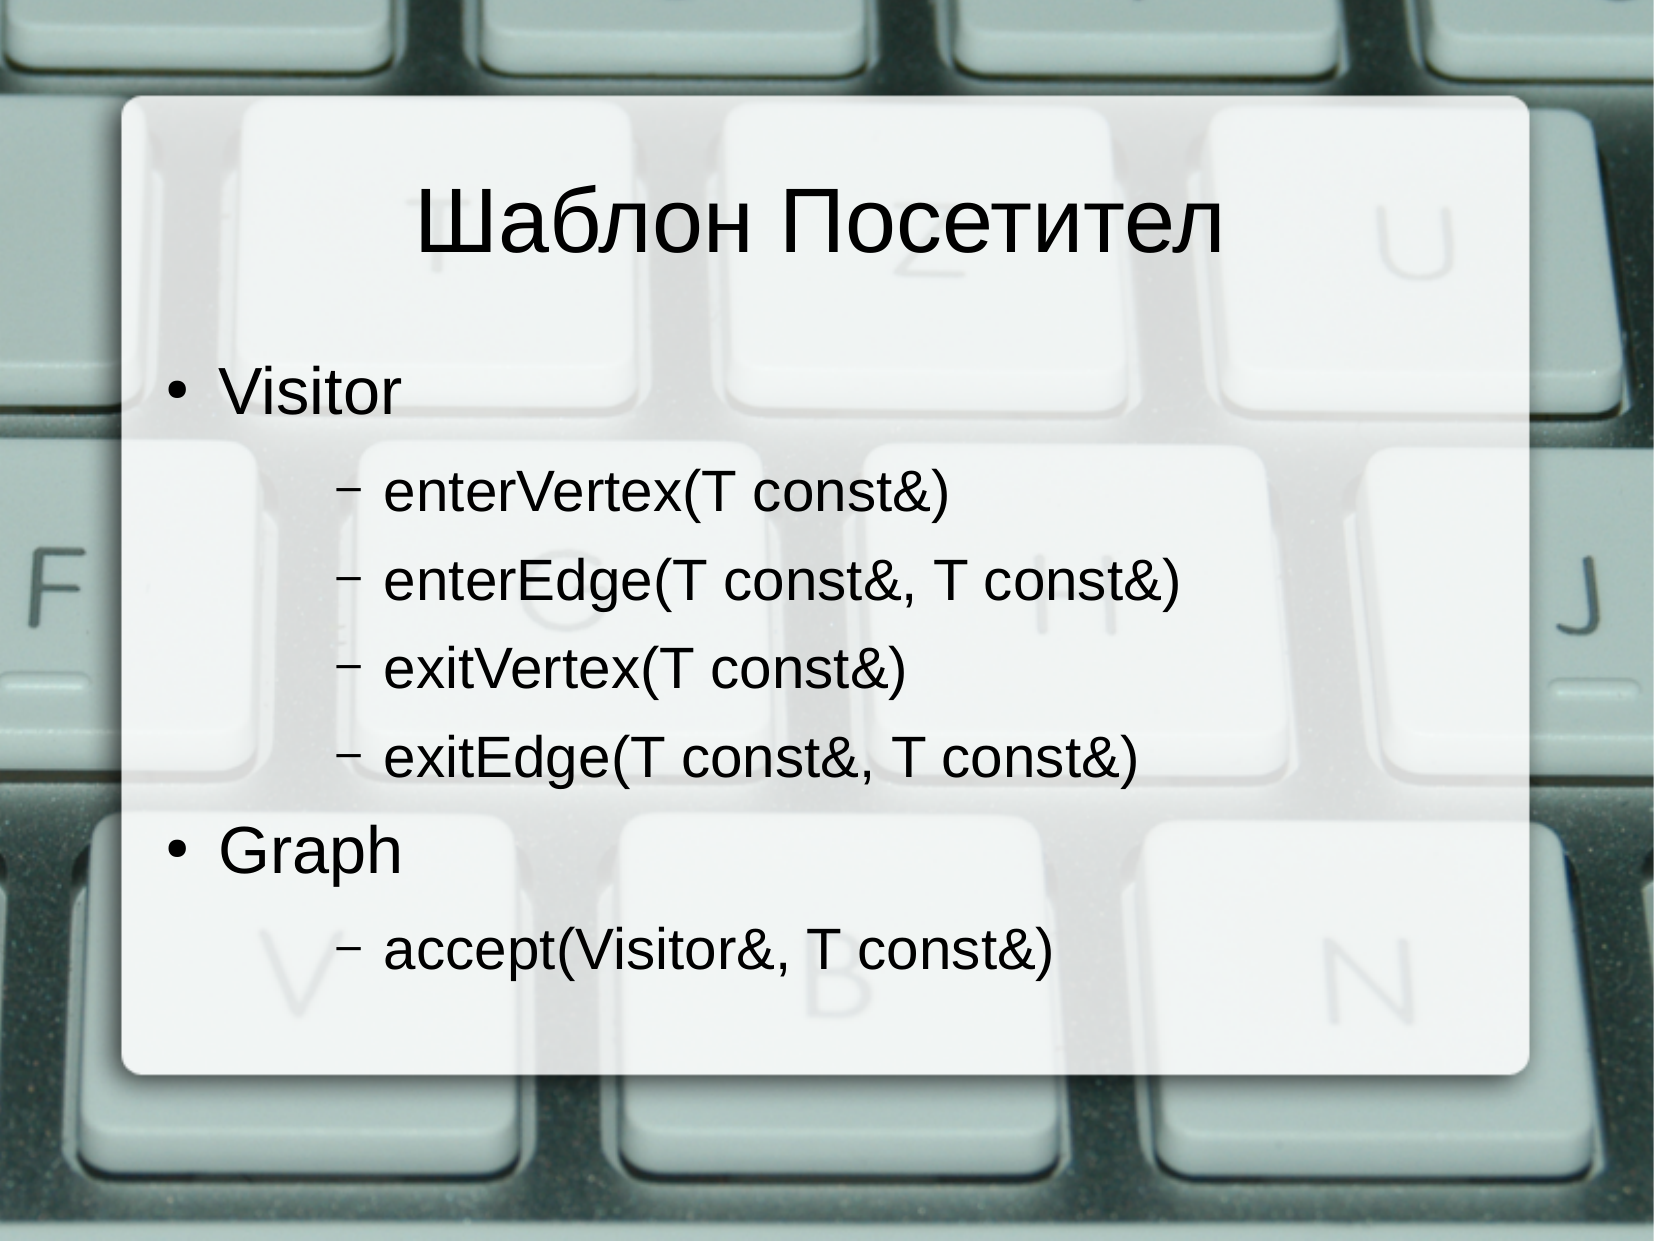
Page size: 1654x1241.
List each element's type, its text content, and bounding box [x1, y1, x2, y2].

title Шаблон Посетител [135, 117, 1506, 325]
picture [0, 0, 1654, 1241]
list Visitor enterVertex(T const&) enterEdge(T const&, T const&) exitVertex(T const&) exitEdge(T const&, T const&) Graph accept(Visitor&, T const&) [147, 354, 1506, 1074]
